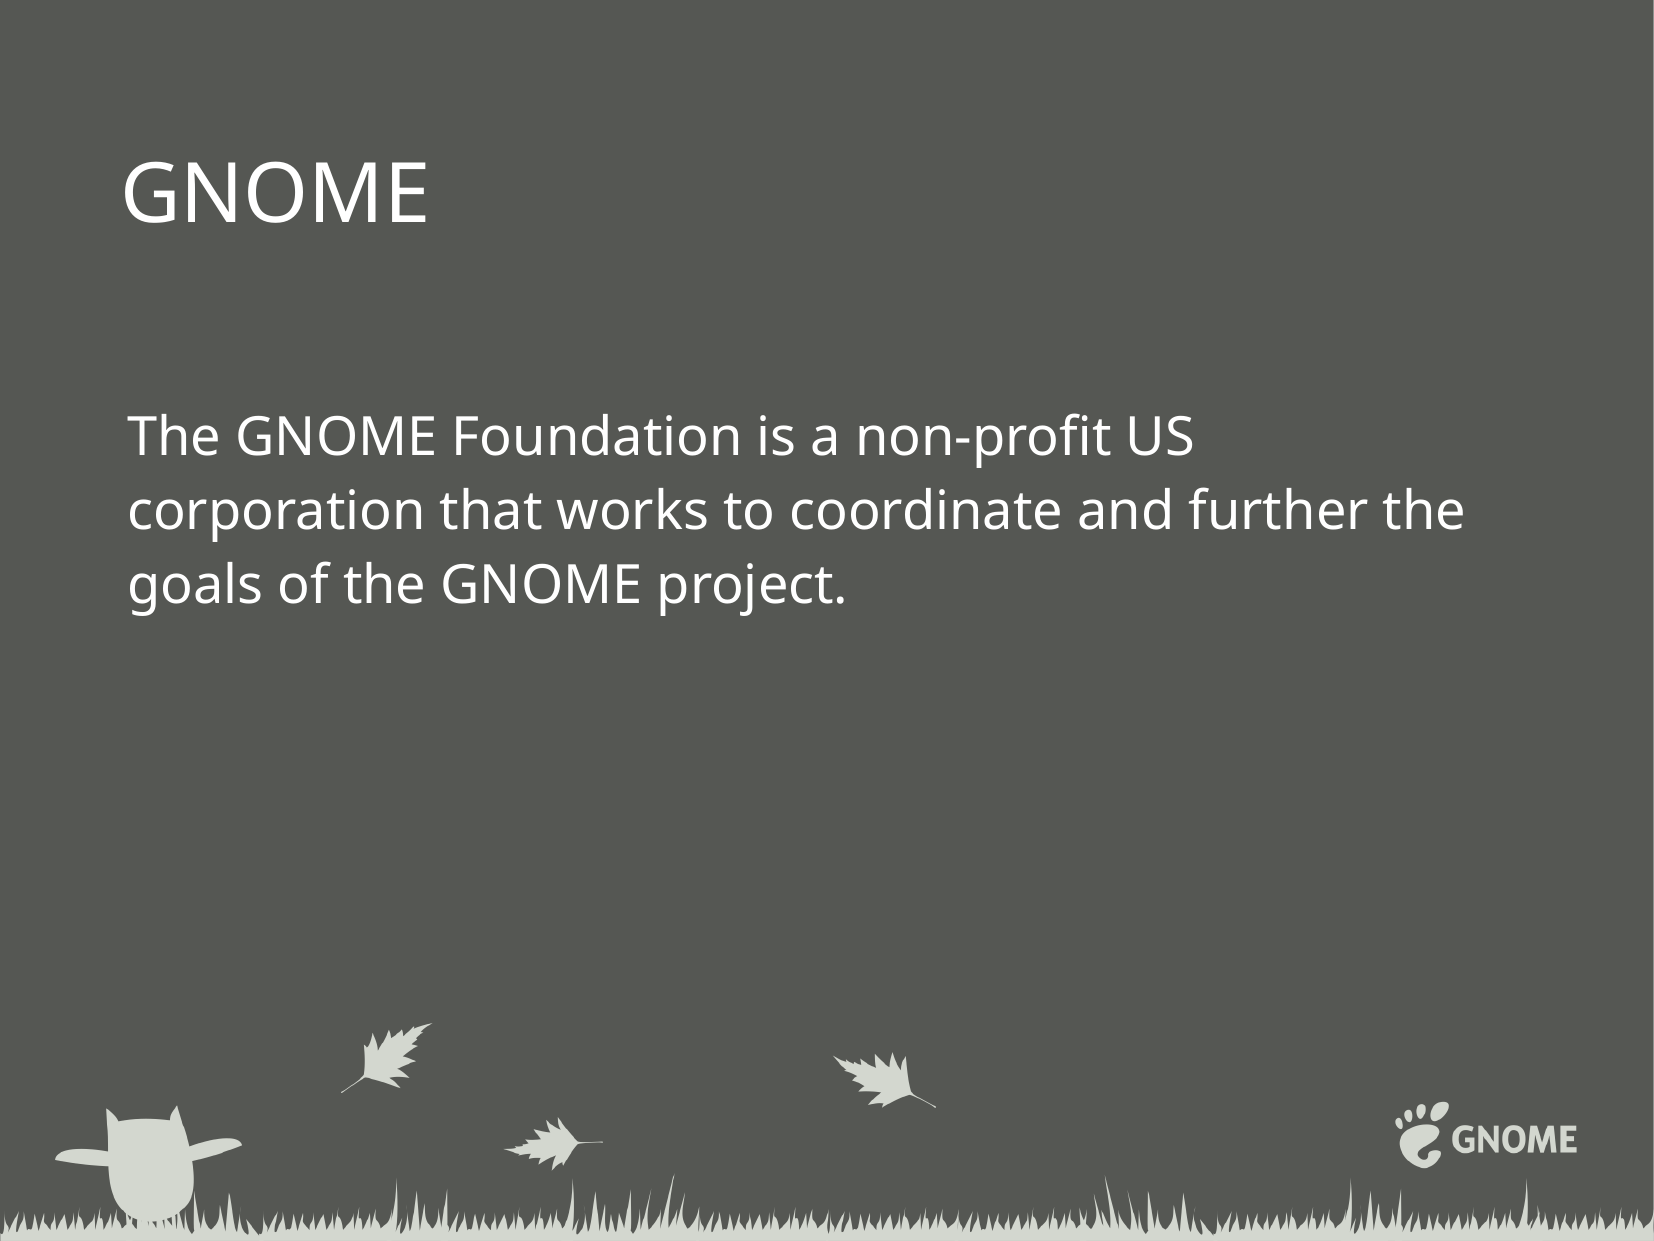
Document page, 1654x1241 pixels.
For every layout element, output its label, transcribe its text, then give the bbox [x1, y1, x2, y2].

picture [0, 0, 1654, 1241]
text_box The GNOME Foundation is a non-profit US corporation that works to coordinate and further the goals of the GNOME project. [112, 390, 1493, 803]
title GNOME [120, 144, 1609, 236]
